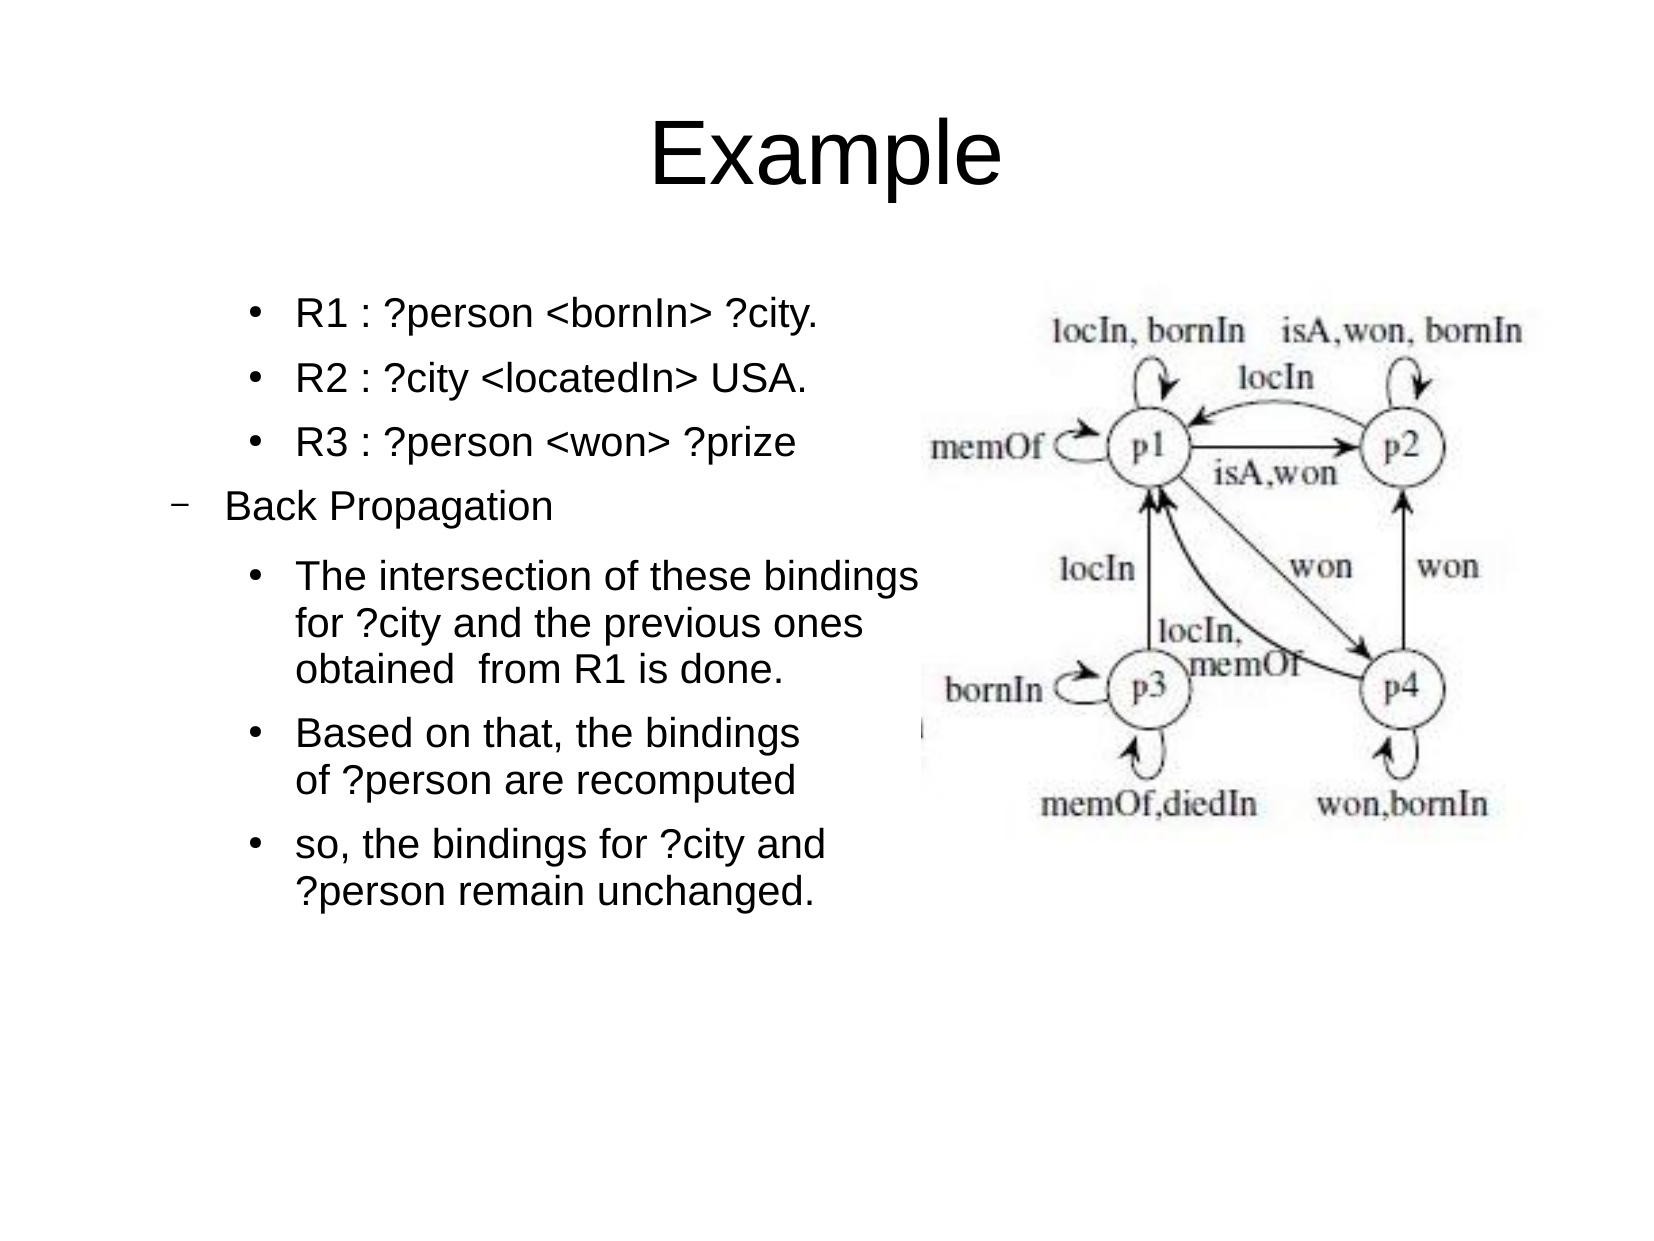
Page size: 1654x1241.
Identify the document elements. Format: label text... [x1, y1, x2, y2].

title Example [82, 49, 1571, 257]
picture [921, 263, 1571, 863]
list R1 : ?person <bornIn> ?city. R2 : ?city <locatedIn> USA. R3 : ?person <won> ?prize Back Propagation The intersection of these bindings for ?city and the previous ones obtained from R1 is done. Based on that, the bindings of ?person are recomputed so, the bindings for ?city and ?person remain unchanged. [82, 290, 1571, 1010]
